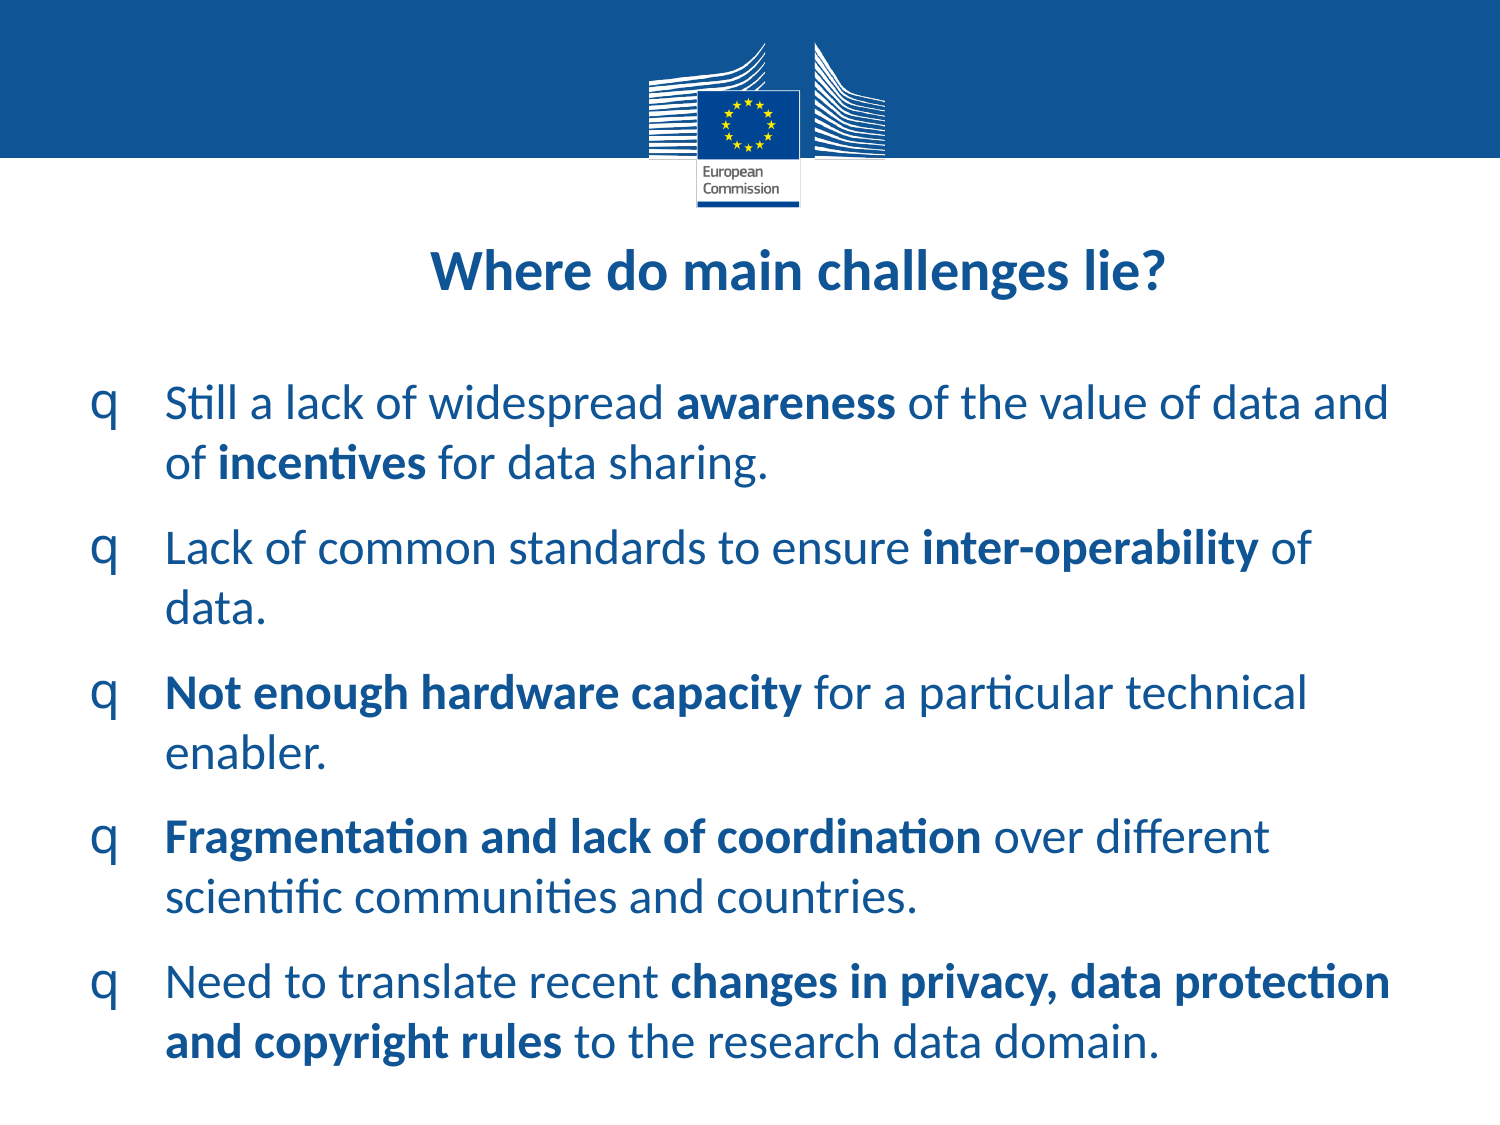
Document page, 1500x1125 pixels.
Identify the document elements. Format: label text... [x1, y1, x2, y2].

list Still a lack of widespread awareness of the value of data and of incentives for data sharing. Lack of common standards to ensure inter-operability of data. Not enough hardware capacity for a particular technical enabler. Fragmentation and lack of coordination over different scientific communities and countries. Need to translate recent changes in privacy, data protection and copyright rules to the research data domain. [75, 361, 1438, 1075]
title Where do main challenges lie? [87, 224, 1438, 331]
picture [649, 42, 885, 208]
